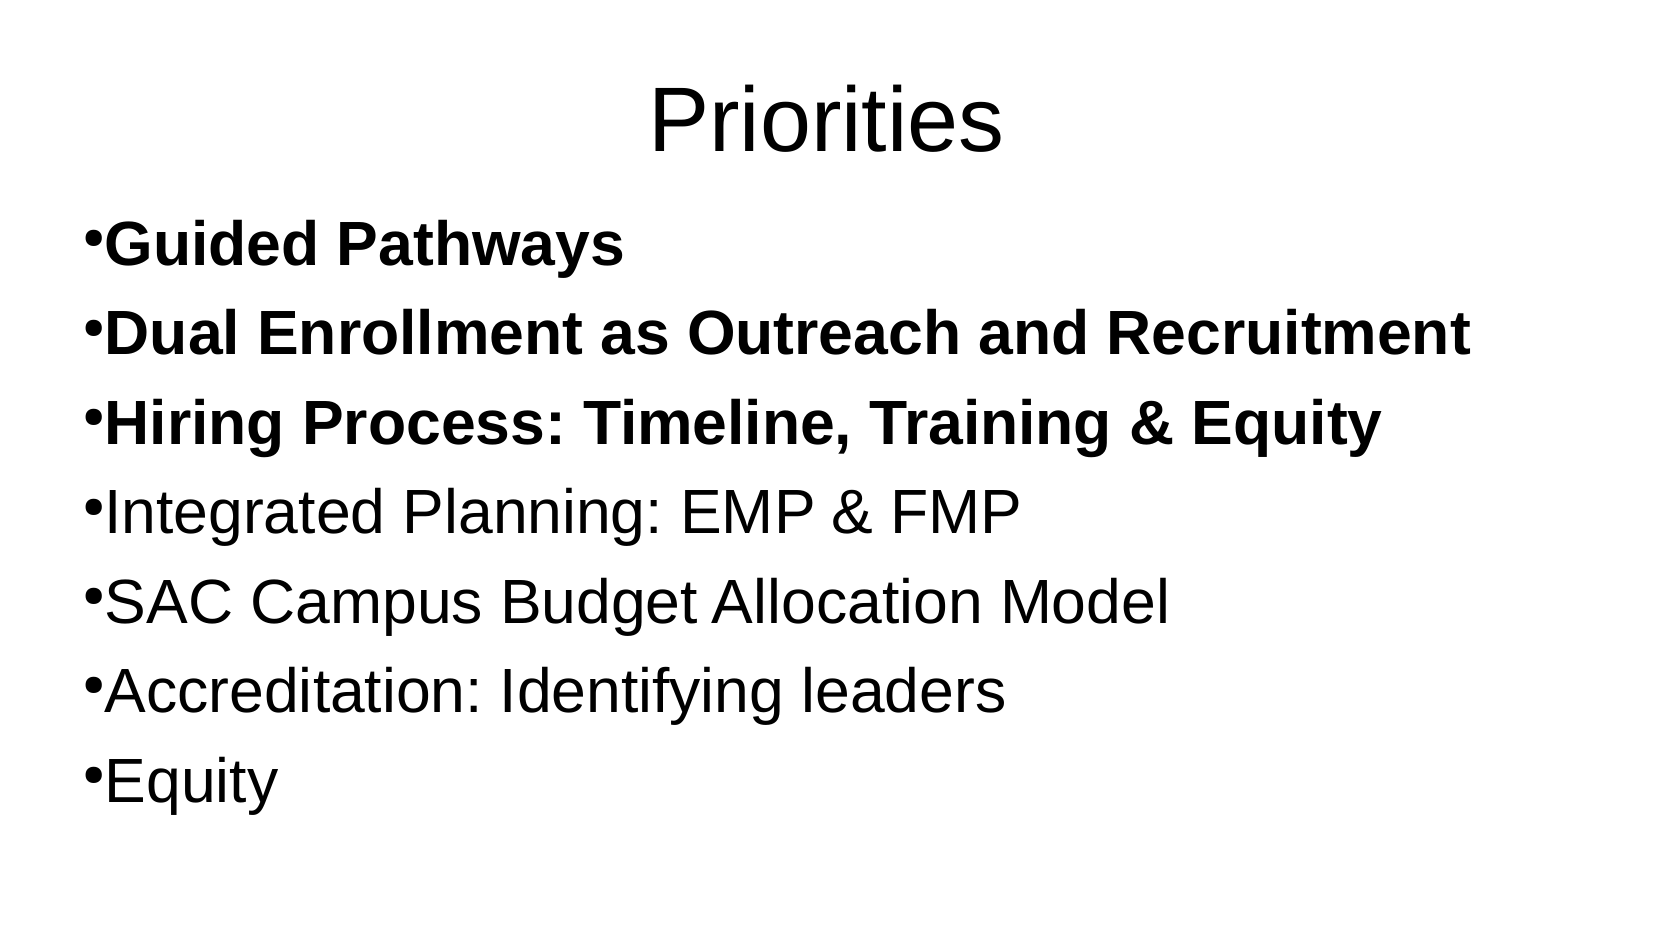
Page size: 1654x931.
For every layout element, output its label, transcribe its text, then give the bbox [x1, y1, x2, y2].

list Guided Pathways Dual Enrollment as Outreach and Recruitment Hiring Process: Timeline, Training & Equity Integrated Planning: EMP & FMP SAC Campus Budget Allocation Model Accreditation: Identifying leaders Equity [82, 217, 1571, 856]
title Priorities [82, 37, 1571, 193]
